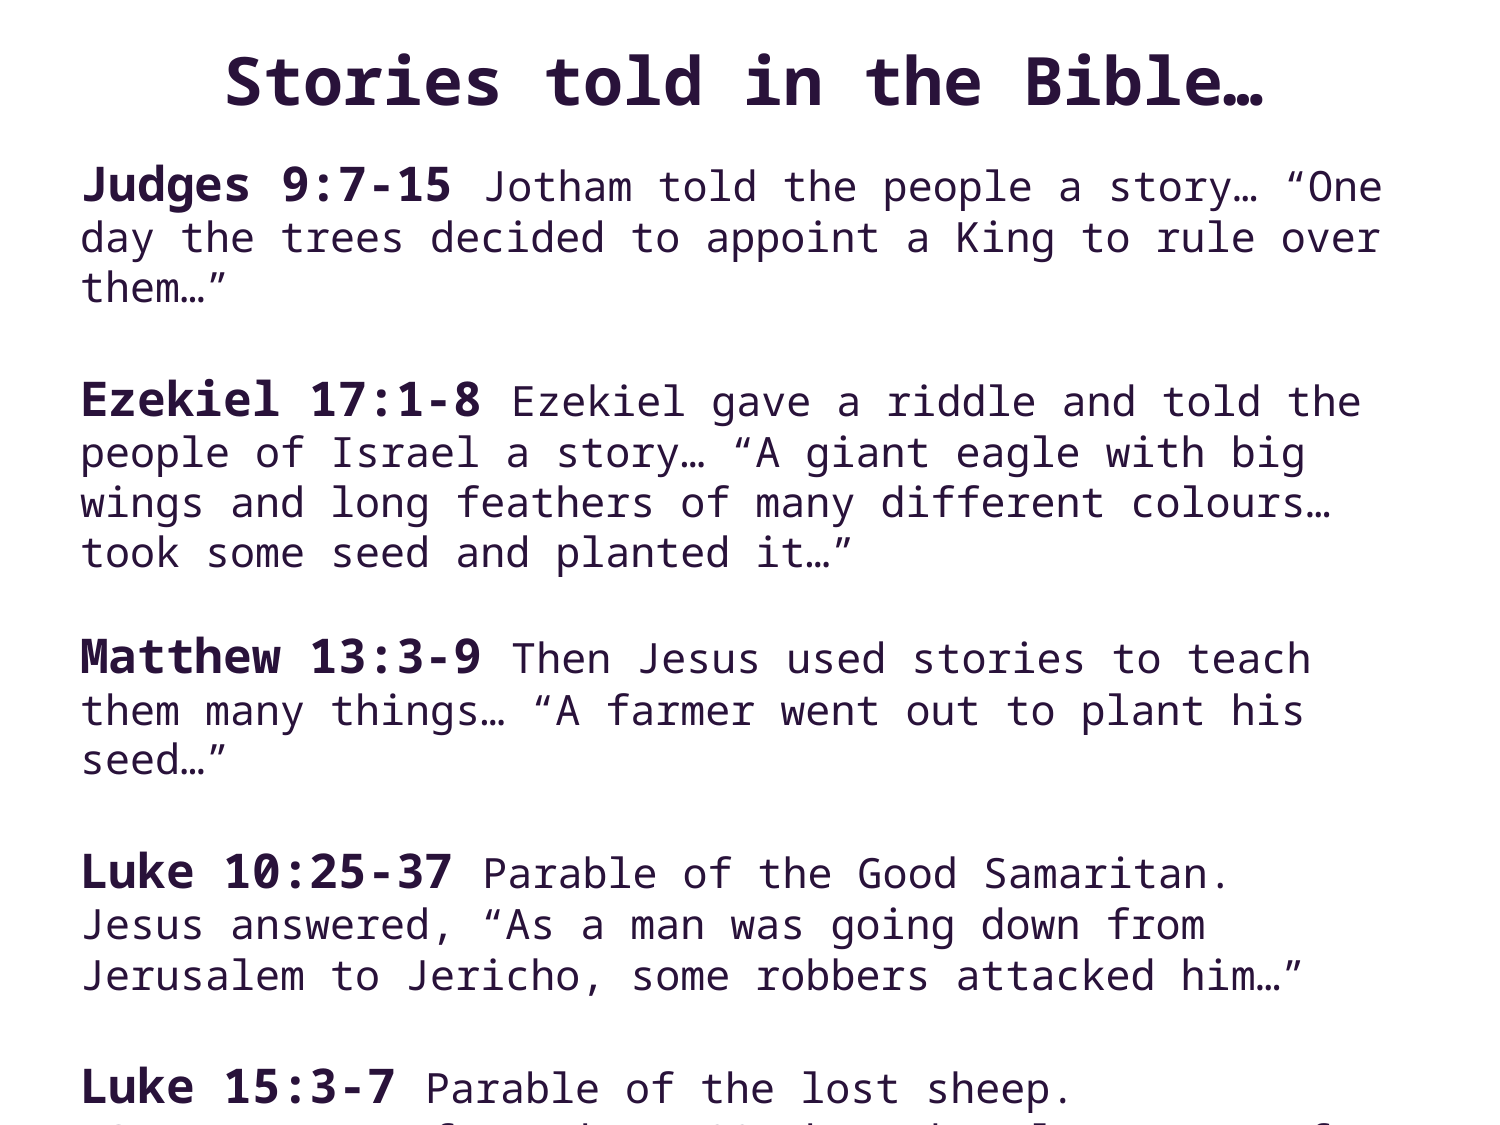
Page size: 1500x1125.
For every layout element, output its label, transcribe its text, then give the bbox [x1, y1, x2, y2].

text_box Stories told in the Bible… Judges 9:7-15 Jotham told the people a story… “One day the trees decided to appoint a King to rule over them…” Ezekiel 17:1-8 Ezekiel gave a riddle and told the people of Israel a story… “A giant eagle with big wings and long feathers of many different colours… took some seed and planted it…” Matthew 13:3-9 Then Jesus used stories to teach them many things… “A farmer went out to plant his seed…” Luke 10:25-37 Parable of the Good Samaritan. Jesus answered, “As a man was going down from Jerusalem to Jericho, some robbers attacked him…” Luke 15:3-7 Parable of the lost sheep. “Suppose one of you has 100 sheep but loses one of them…” [64, 30, 1436, 1082]
